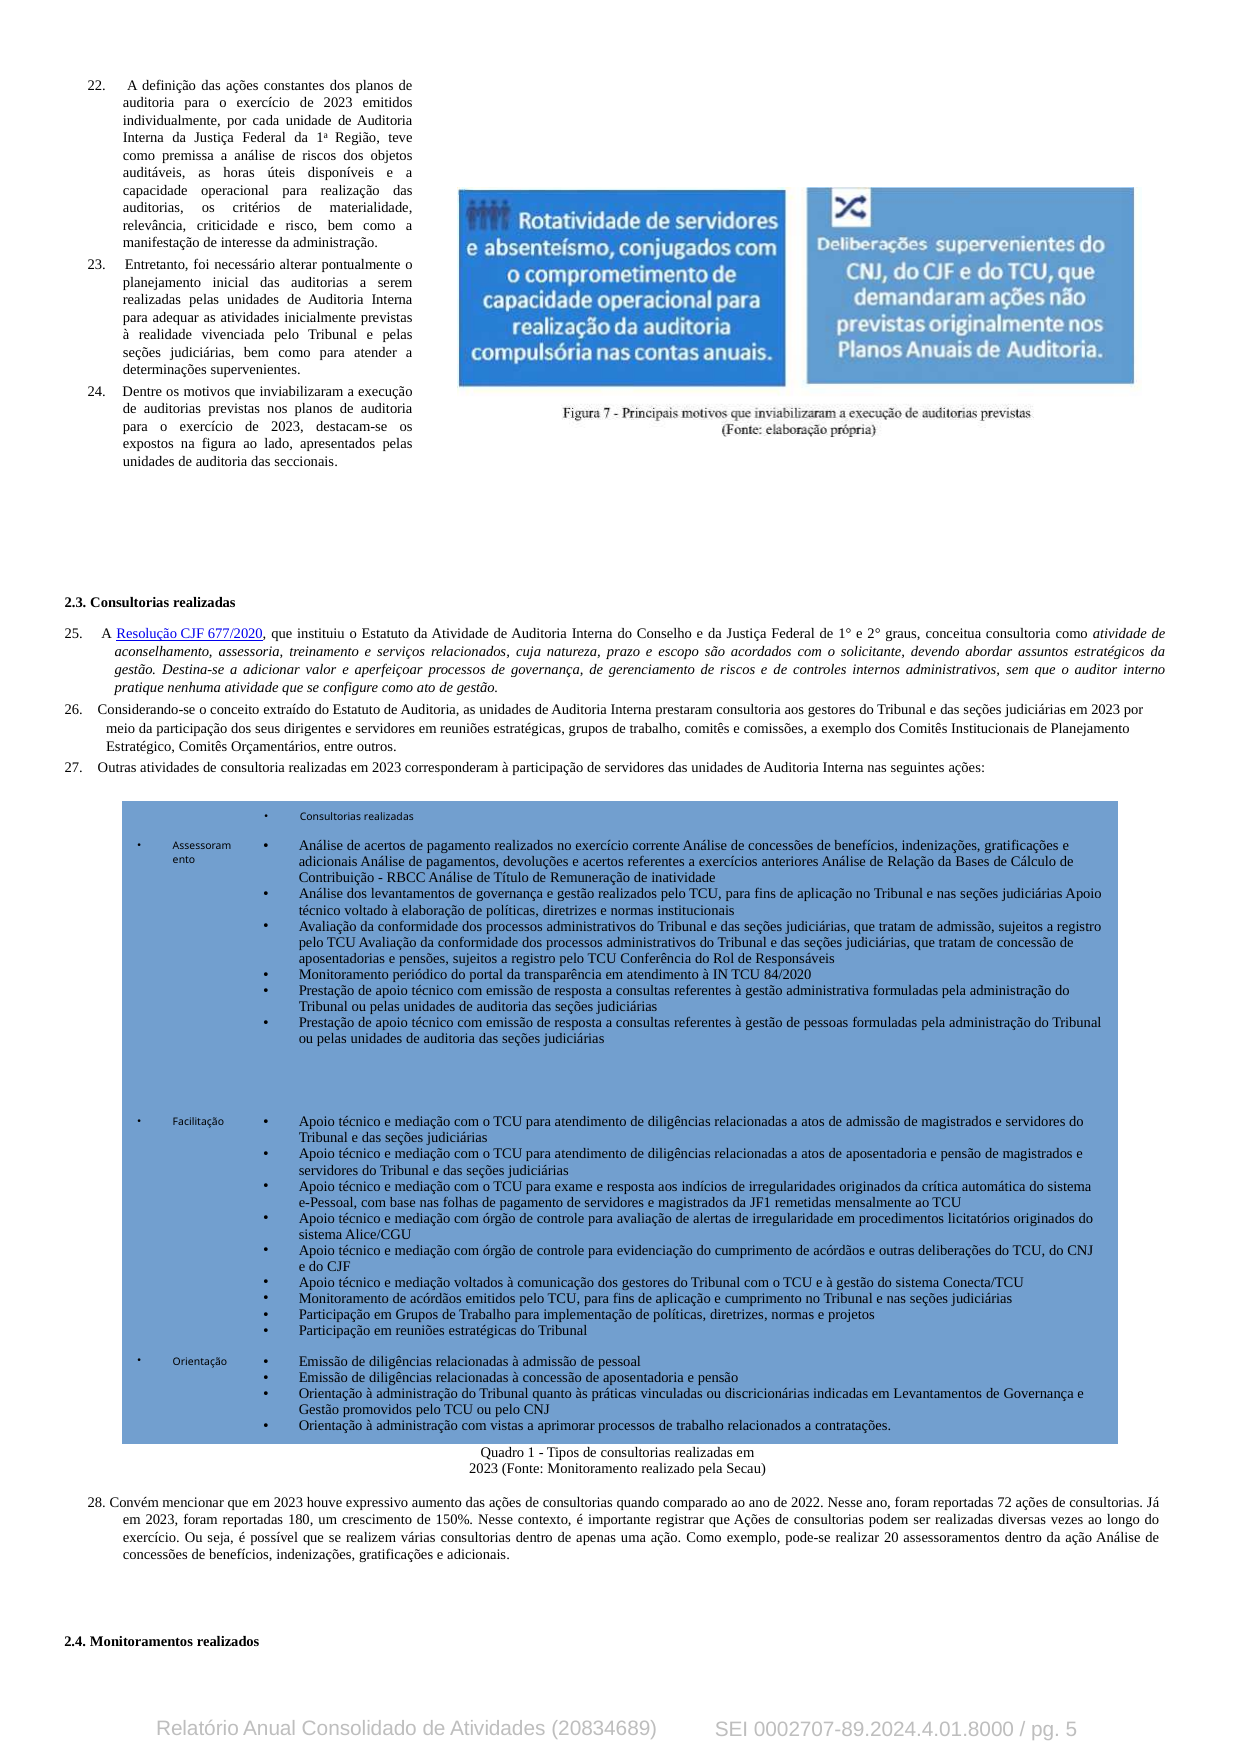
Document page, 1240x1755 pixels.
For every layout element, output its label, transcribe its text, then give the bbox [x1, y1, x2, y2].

table_cell Análise de acertos de pagamento realizados no exercício corrente Análise de concessões de benefícios, indenizações, gratificações e adicionais Análise de pagamentos, devoluções e acertos referentes a exercícios anteriores Análise de Relação da Bases de Cálculo de Contribuição - RBCC Análise de Título de Remuneração de inatividade Análise dos levantamentos de governança e gestão realizados pelo TCU, para fins de aplicação no Tribunal e nas seções judiciárias Apoio técnico voltado à elaboração de políticas, diretrizes e normas institucionais Avaliação da conformidade dos processos administrativos do Tribunal e das seções judiciárias, que tratam de admissão, sujeitos a registro pelo TCU Avaliação da conformidade dos processos administrativos do Tribunal e das seções judiciárias, que tratam de concessão de aposentadorias e pensões, sujeitos a registro pelo TCU Conferência do Rol de Responsáveis Monitoramento periódico do portal da transparência em atendimento à IN TCU 84/2020 Prestação de apoio técnico com emissão de resposta a consultas referentes à gestão administrativa formuladas pela administração do Tribunal ou pelas unidades de auditoria das seções judiciárias Prestação de apoio técnico com emissão de resposta a consultas referentes à gestão de pessoas formuladas pela administração do Tribunal ou pelas unidades de auditoria das seções judiciárias [249, 831, 1118, 1107]
table_cell Emissão de diligências relacionadas à admissão de pessoal Emissão de diligências relacionadas à concessão de aposentadoria e pensão Orientação à administração do Tribunal quanto às práticas vinculadas ou discricionárias indicadas em Levantamentos de Governança e Gestão promovidos pelo TCU ou pelo CNJ Orientação à administração com vistas a aprimorar processos de trabalho relacionados a contratações. [249, 1346, 1118, 1444]
text_box Quadro 1 - Tipos de consultorias realizadas em 2023 (Fonte: Monitoramento realizado pela Secau) [467, 1444, 768, 1480]
table_cell Assessoramento [122, 831, 249, 1107]
text_box 2.4. Monitoramentos realizados [64, 1632, 279, 1648]
text_box 22. A definição das ações constantes dos planos de auditoria para o exercício de 2023 emitidos individualmente, por cada unidade de Auditoria Interna da Justiça Federal da 1a Região, teve como premissa a análise de riscos dos objetos auditáveis, as horas úteis disponíveis e a capacidade operacional para realização das auditorias, os critérios de materialidade, relevância, criticidade e risco, bem como a manifestação de interesse da administração. 23. Entretanto, foi necessário alterar pontualmente o planejamento inicial das auditorias a serem realizadas pelas unidades de Auditoria Interna para adequar as atividades inicialmente previstas à realidade vivenciada pelo Tribunal e pelas seções judiciárias, bem como para atender a determinações supervenientes. 24. Dentre os motivos que inviabilizaram a execução de auditorias previstas nos planos de auditoria para o exercício de 2023, destacam-se os expostos na figura ao lado, apresentados pelas unidades de auditoria das seccionais. [85, 76, 413, 540]
table_cell Apoio técnico e mediação com o TCU para atendimento de diligências relacionadas a atos de admissão de magistrados e servidores do Tribunal e das seções judiciárias Apoio técnico e mediação com o TCU para atendimento de diligências relacionadas a atos de aposentadoria e pensão de magistrados e servidores do Tribunal e das seções judiciárias Apoio técnico e mediação com o TCU para exame e resposta aos indícios de irregularidades originados da crítica automática do sistema e-Pessoal, com base nas folhas de pagamento de servidores e magistrados da JF1 remetidas mensalmente ao TCU Apoio técnico e mediação com órgão de controle para avaliação de alertas de irregularidade em procedimentos licitatórios originados do sistema Alice/CGU Apoio técnico e mediação com órgão de controle para evidenciação do cumprimento de acórdãos e outras deliberações do TCU, do CNJ e do CJF Apoio técnico e mediação voltados à comunicação dos gestores do Tribunal com o TCU e à gestão do sistema Conecta/TCU Monitoramento de acórdãos emitidos pelo TCU, para fins de aplicação e cumprimento no Tribunal e nas seções judiciárias Participação em Grupos de Trabalho para implementação de políticas, diretrizes, normas e projetos Participação em reuniões estratégicas do Tribunal [249, 1107, 1118, 1346]
table_cell Facilitação [122, 1107, 249, 1346]
text_box SEI 0002707-89.2024.4.01.8000 / pg. 5 [715, 1715, 1084, 1740]
table_header Consultorias realizadas [122, 801, 1118, 831]
picture [457, 187, 1142, 437]
text_box 28. Convém mencionar que em 2023 houve expressivo aumento das ações de consultorias quando comparado ao ano de 2022. Nesse ano, foram reportadas 72 ações de consultorias. Já em 2023, foram reportadas 180, um crescimento de 150%. Nesse contexto, é importante registrar que Ações de consultorias podem ser realizadas diversas vezes ao longo do exercício. Ou seja, é possível que se realizem várias consultorias dentro de apenas uma ação. Como exemplo, pode-se realizar 20 assessoramentos dentro da ação Análise de concessões de benefícios, indenizações, gratificações e adicionais. [84, 1492, 1160, 1566]
table_cell Orientação [122, 1346, 249, 1444]
text_box 2.3. Consultorias realizadas 25. A Resolução CJF 677/2020, que instituiu o Estatuto da Atividade de Auditoria Interna do Conselho e da Justiça Federal de 1° e 2° graus, conceitua consultoria como atividade de aconselhamento, assessoria, treinamento e serviços relacionados, cuja natureza, prazo e escopo são acordados com o solicitante, devendo abordar assuntos estratégicos da gestão. Destina-se a adicionar valor e aperfeiçoar processos de governança, de gerenciamento de riscos e de controles internos administrativos, sem que o auditor interno pratique nenhuma atividade que se configure como ato de gestão. 26. Considerando-se o conceito extraído do Estatuto de Auditoria, as unidades de Auditoria Interna prestaram consultoria aos gestores do Tribunal e das seções judiciárias em 2023 por meio da participação dos seus dirigentes e servidores em reuniões estratégicas, grupos de trabalho, comitês e comissões, a exemplo dos Comitês Institucionais de Planejamento Estratégico, Comitês Orçamentários, entre outros. 27. Outras atividades de consultoria realizadas em 2023 corresponderam à participação de servidores das unidades de Auditoria Interna nas seguintes ações: [64, 593, 1166, 789]
text_box Relatório Anual Consolidado de Atividades (20834689) [156, 1715, 667, 1741]
